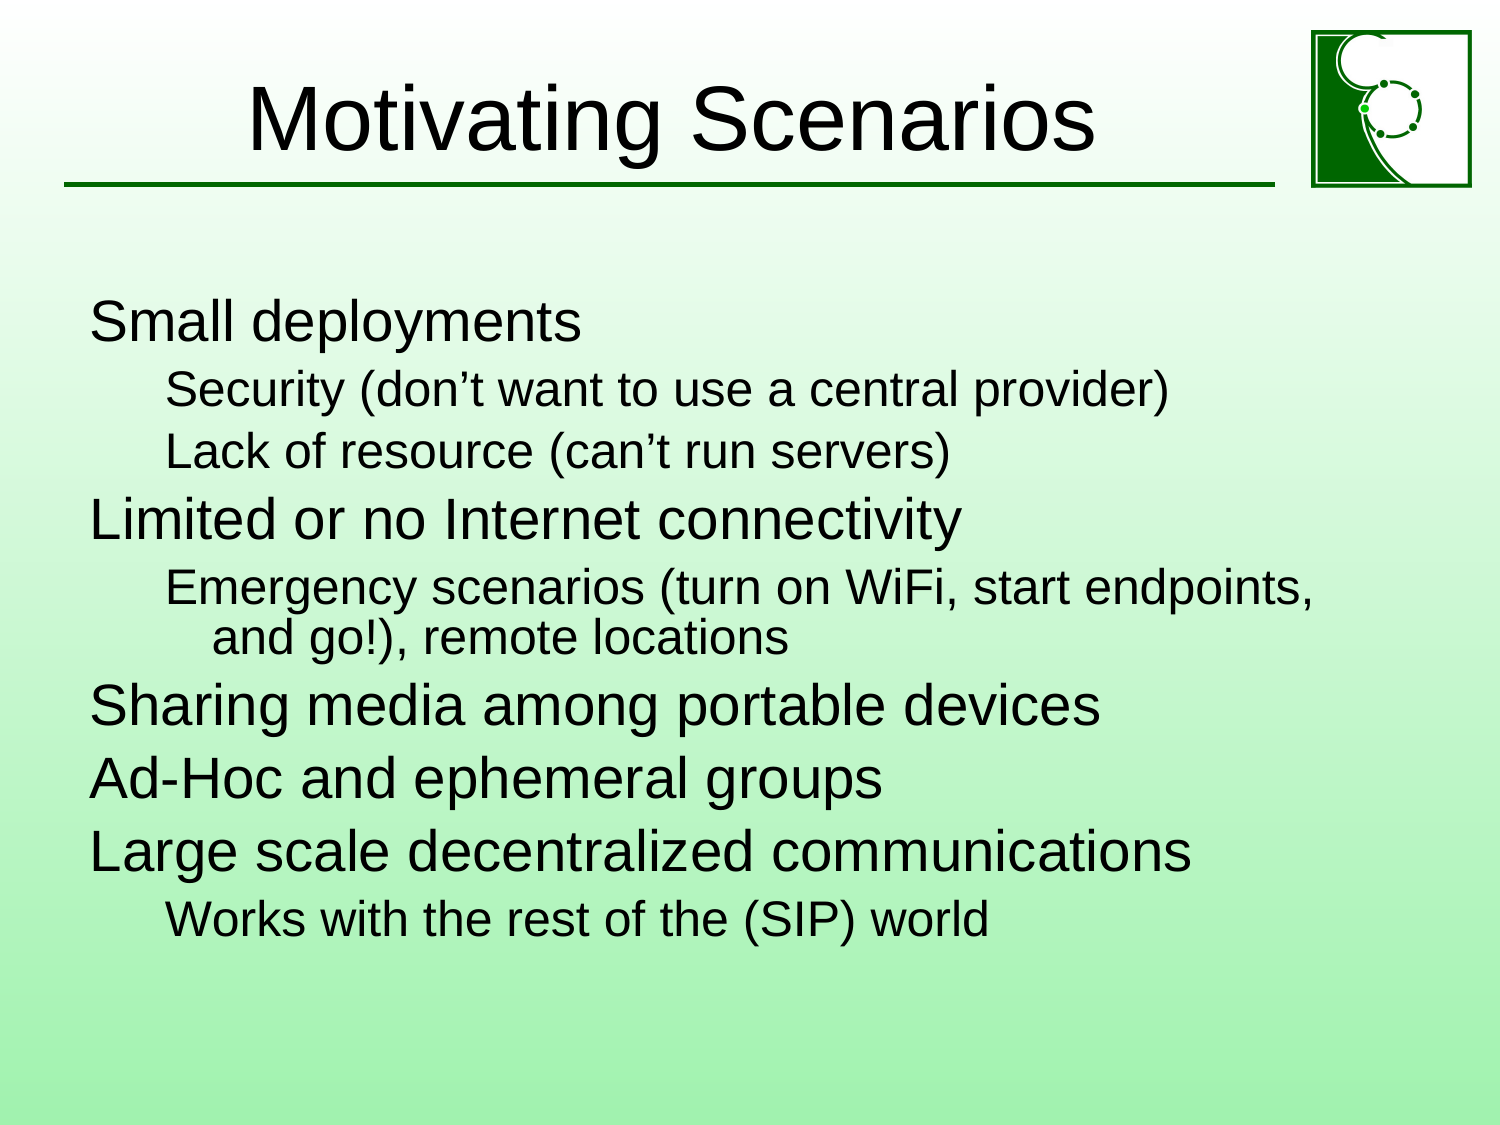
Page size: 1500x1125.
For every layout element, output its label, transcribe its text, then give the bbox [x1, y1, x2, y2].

picture [1311, 30, 1472, 188]
list Small deployments Security (don’t want to use a central provider) Lack of resource (can’t run servers) Limited or no Internet connectivity Emergency scenarios (turn on WiFi, start endpoints, and go!), remote locations Sharing media among portable devices Ad-Hoc and ephemeral groups Large scale decentralized communications Works with the rest of the (SIP) world [75, 287, 1426, 1005]
title Motivating Scenarios [76, 24, 1295, 213]
